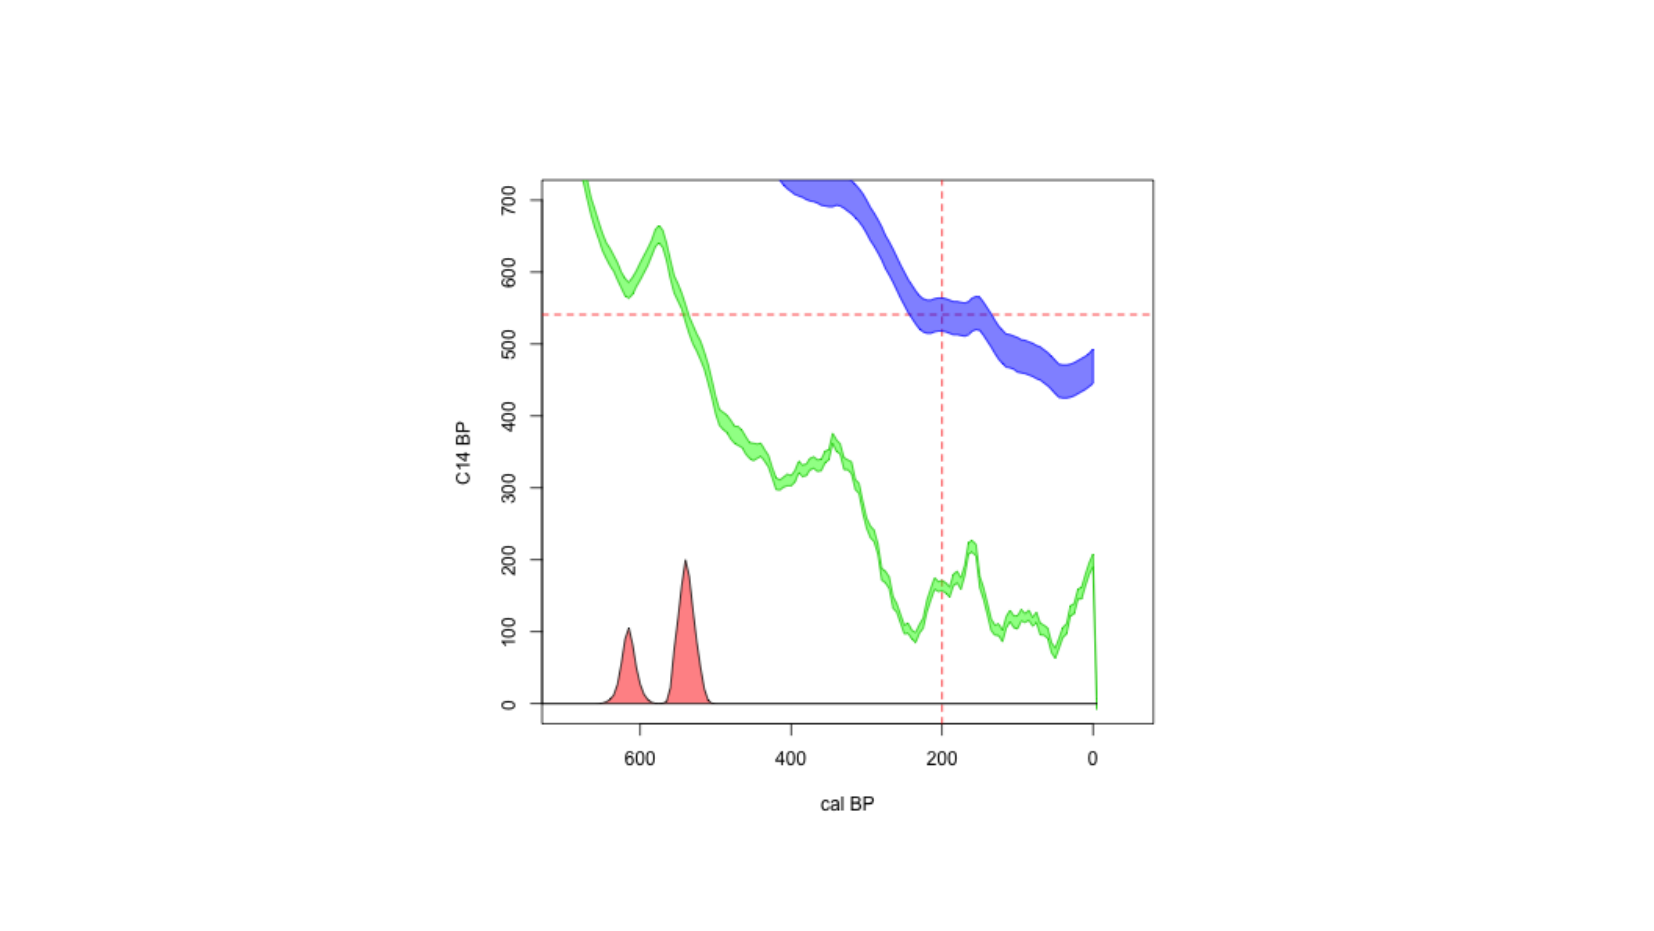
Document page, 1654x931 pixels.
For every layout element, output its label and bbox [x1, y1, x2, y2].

picture [450, 88, 1201, 839]
